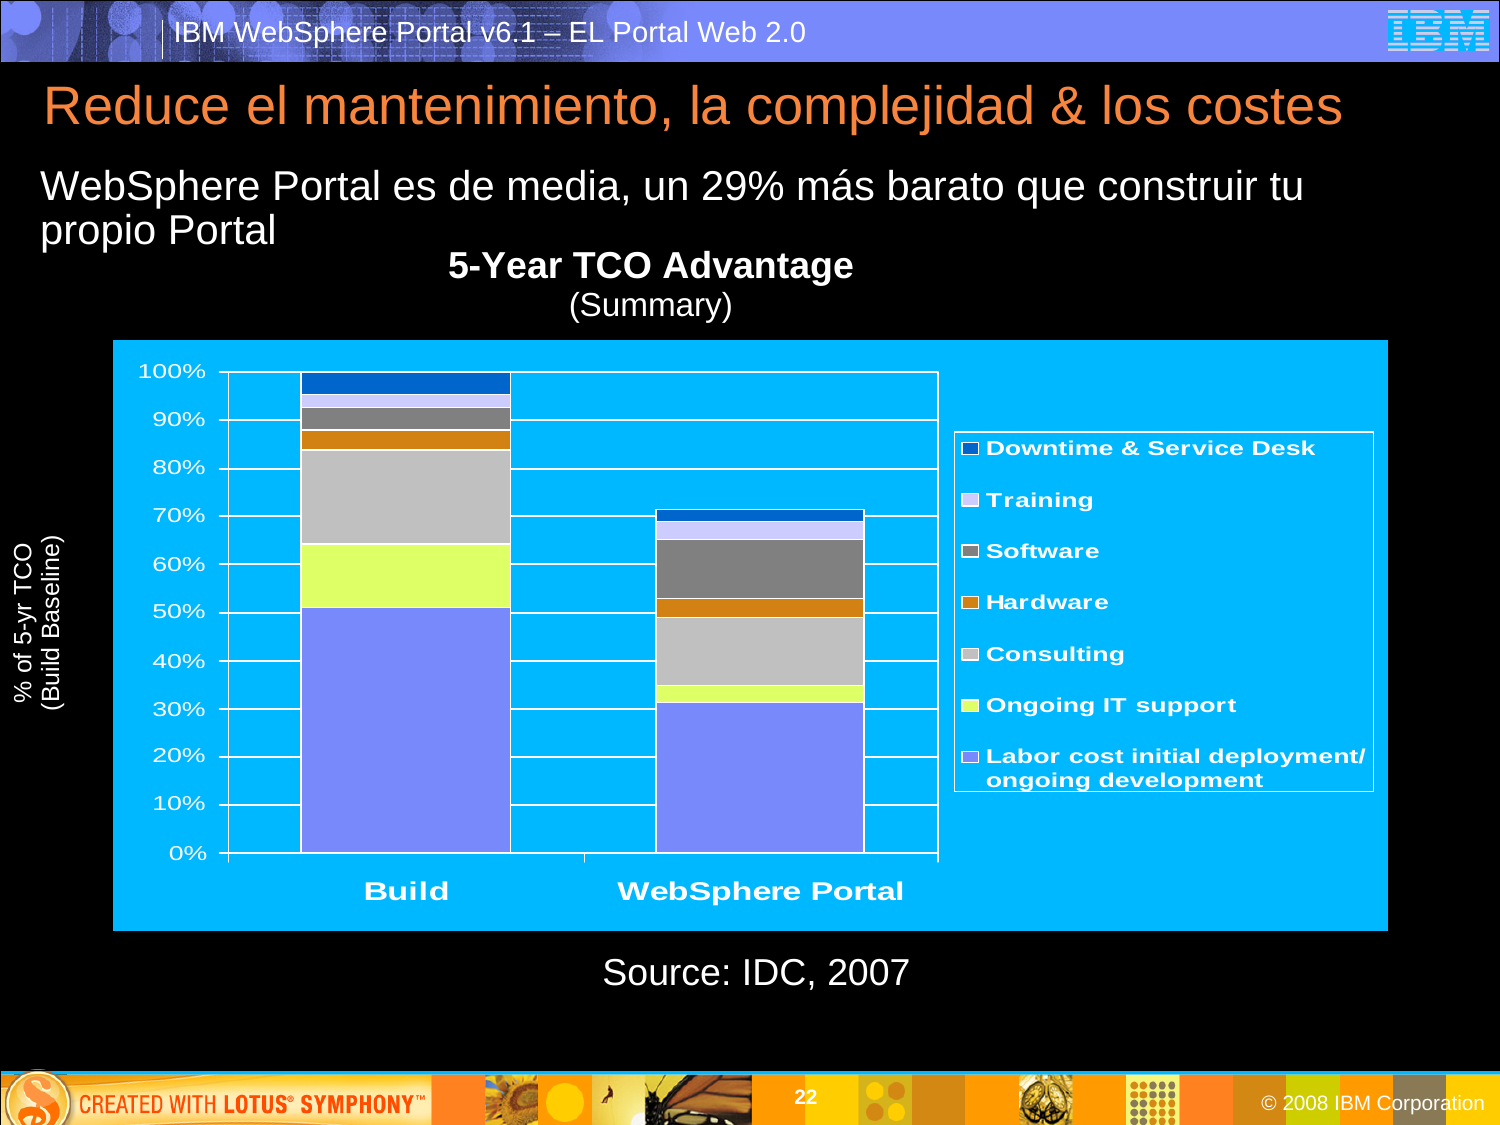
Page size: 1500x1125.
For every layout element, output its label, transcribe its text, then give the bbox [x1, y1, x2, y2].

title Reduce el mantenimiento, la complejidad & los costes [29, 58, 1500, 143]
chart [112, 339, 1389, 932]
picture [1, 1, 1499, 62]
title WebSphere Portal es de media, un 29% más barato que construir tu propio Portal [25, 157, 1385, 261]
text_box Source: IDC, 2007 [497, 922, 1098, 1027]
text_box % of 5-yr TCO (Build Baseline) [1, 451, 77, 795]
text_box 5-Year TCO Advantage (Summary) [382, 261, 920, 339]
picture [1, 1071, 1500, 1125]
